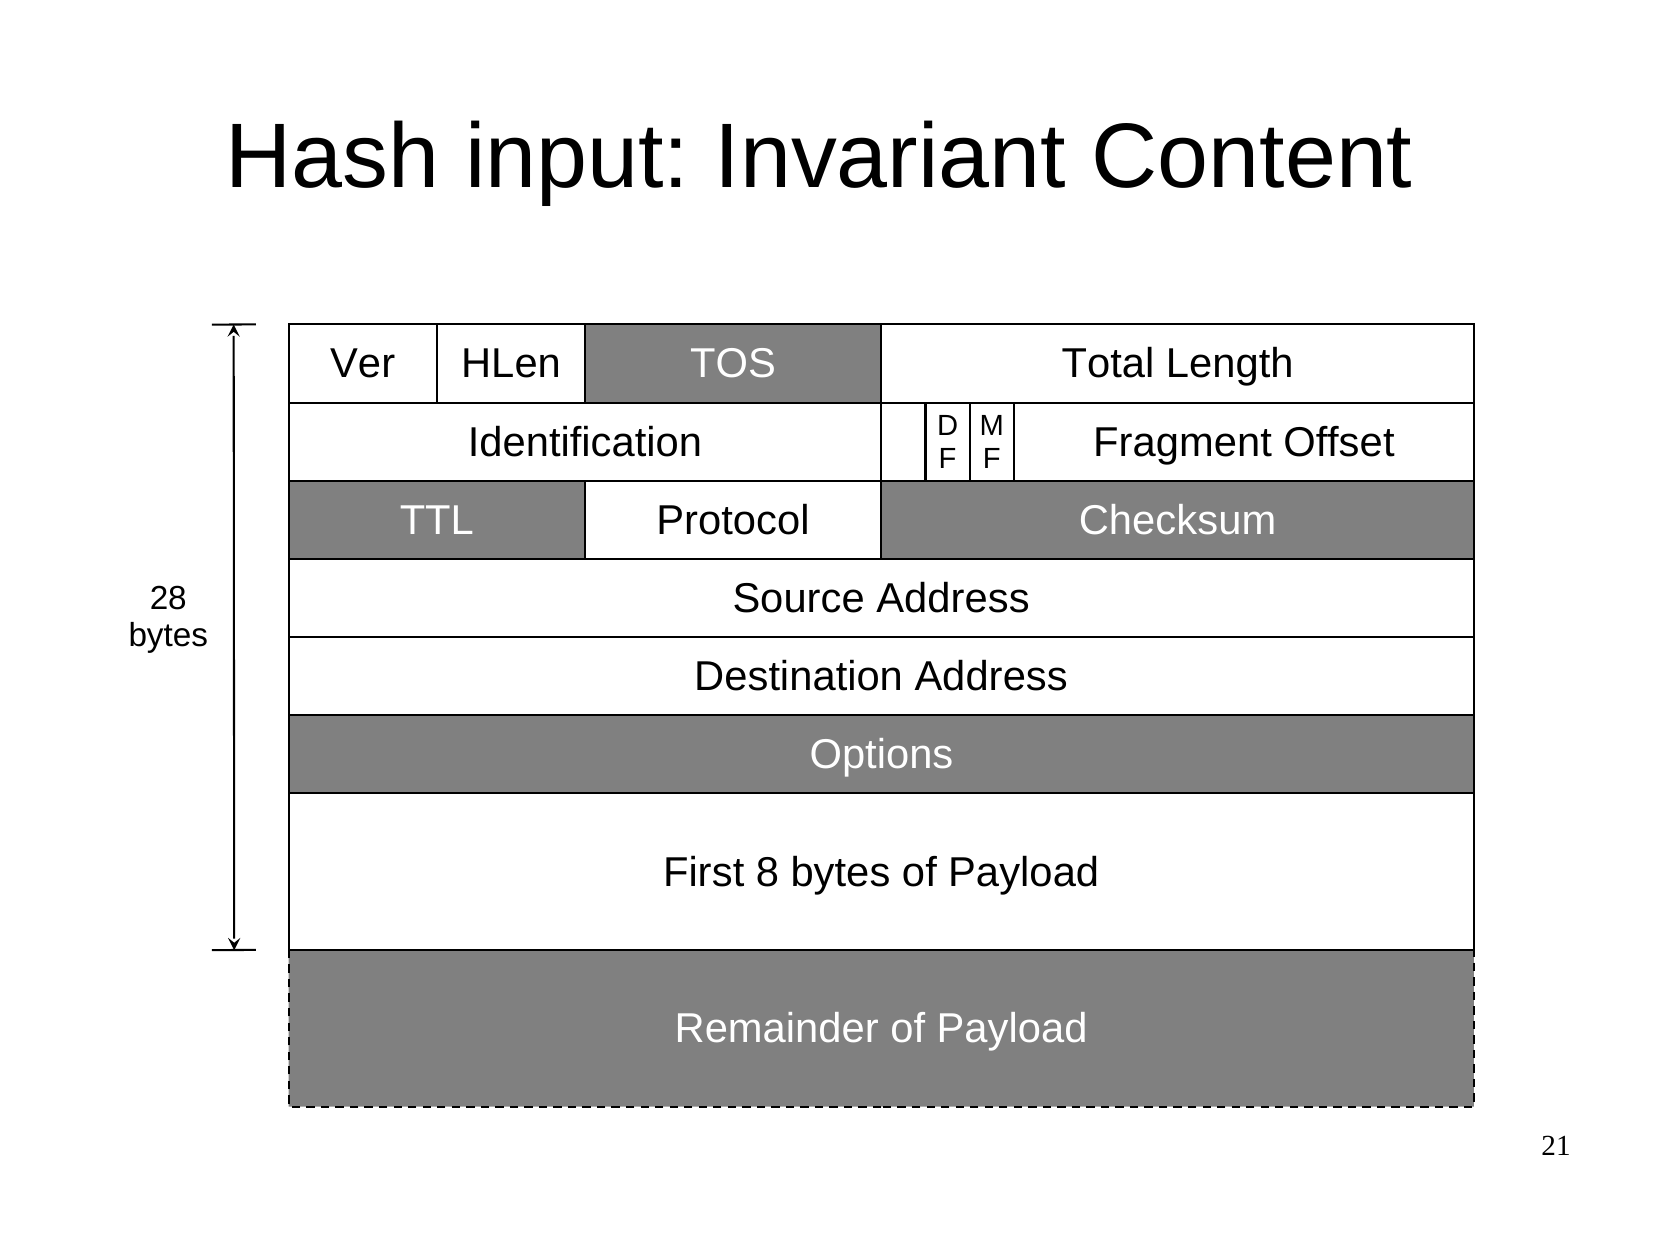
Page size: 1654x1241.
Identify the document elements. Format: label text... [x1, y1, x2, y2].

text_box First 8 bytes of Payload [288, 793, 1474, 950]
text_box 28 bytes [123, 556, 213, 677]
text_box HLen [436, 324, 586, 403]
text_box Total Length [882, 324, 1474, 402]
text_box Fragment Offset [1014, 402, 1474, 481]
text_box Ver [288, 324, 436, 403]
text_box D F [926, 402, 970, 481]
text_box Options [288, 715, 1475, 794]
text_box Remainder of Payload [288, 950, 1474, 1107]
text_box TOS [586, 324, 882, 403]
text_box Checksum [882, 481, 1474, 559]
text_box M F [970, 402, 1014, 481]
title Hash input: Invariant Content [27, 52, 1613, 260]
text_box Source Address [288, 559, 1474, 637]
text_box Protocol [584, 480, 882, 559]
text_box Destination Address [288, 637, 1474, 715]
text_box TTL [288, 480, 584, 559]
text_box Identification [288, 403, 880, 480]
